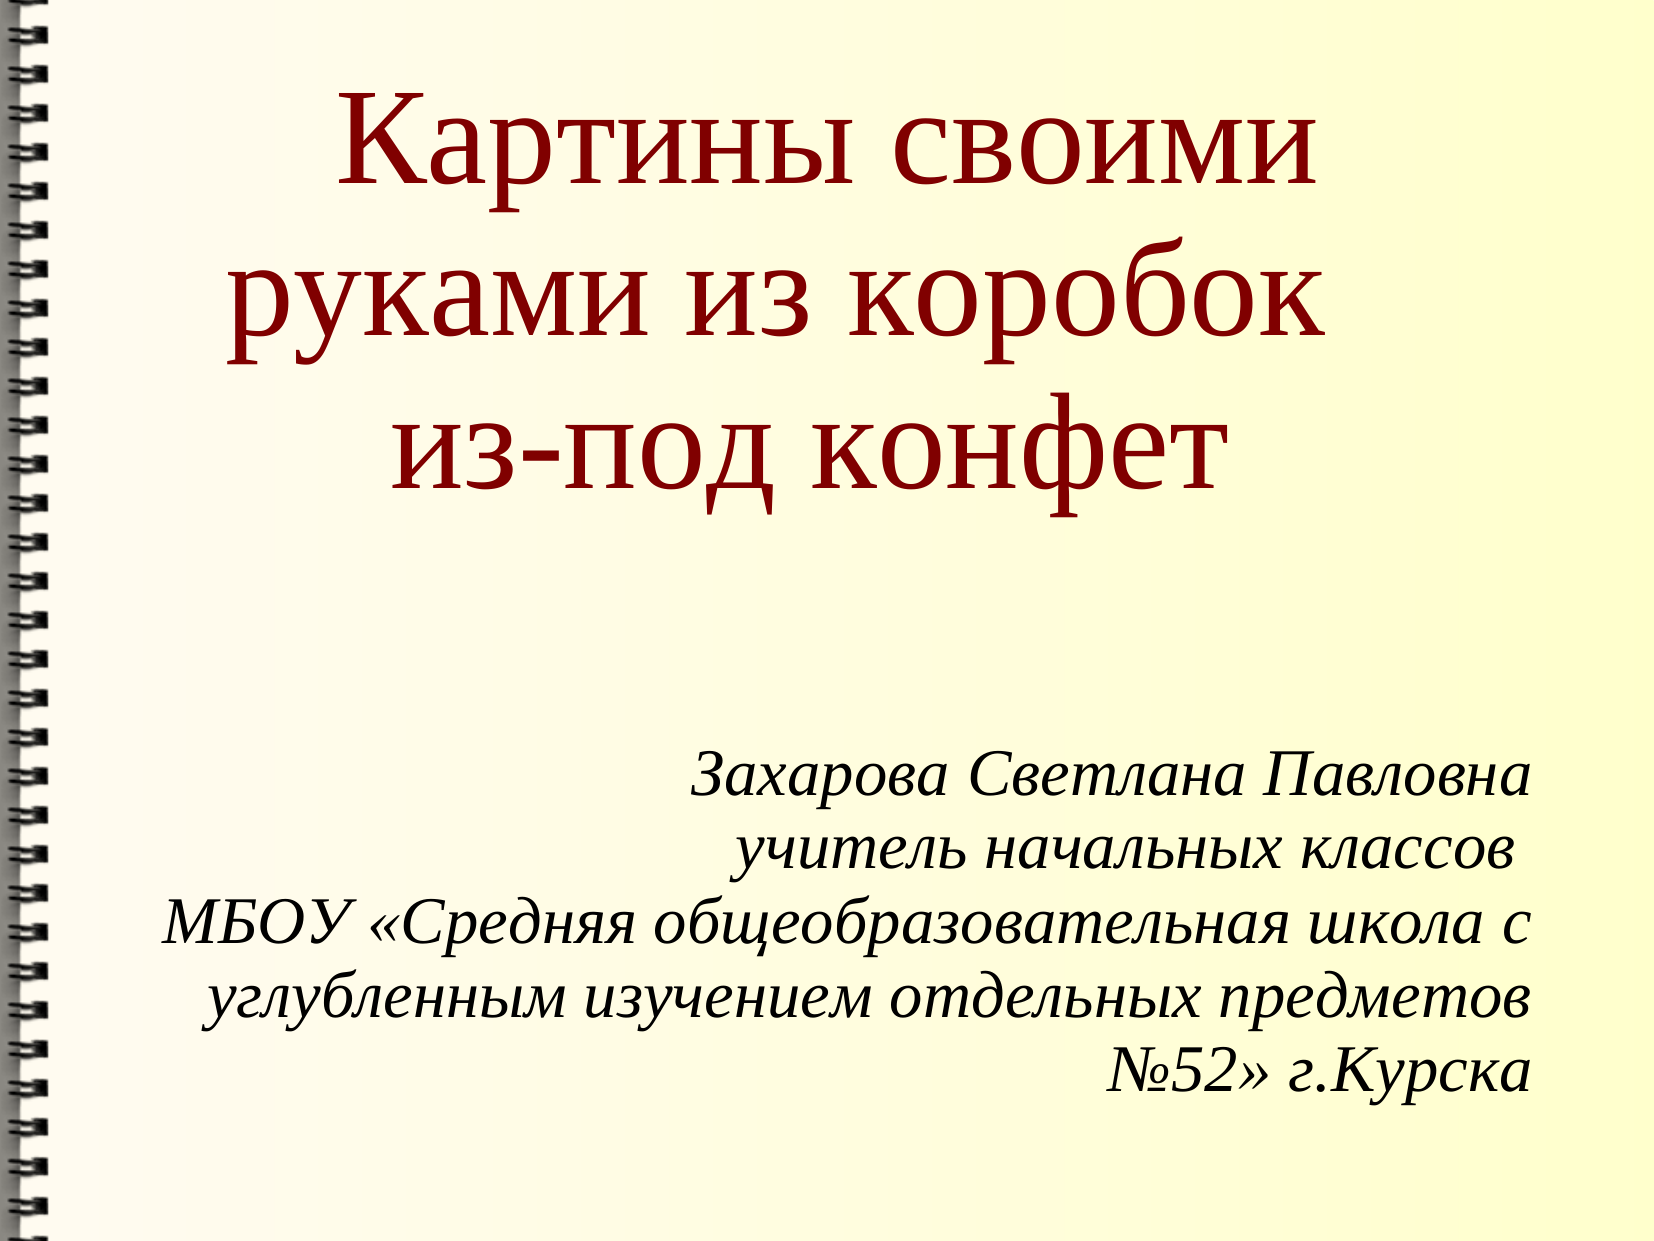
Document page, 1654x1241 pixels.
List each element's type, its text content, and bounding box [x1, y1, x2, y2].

picture [0, 0, 1654, 1241]
subtitle Захарова Светлана Павловна учитель начальных классов МБОУ «Средняя общеобразовательная школа с углубленным изучением отдельных предметов №52» г.Курска [121, 344, 1534, 1127]
title Картины своими руками из коробок из-под конфет [121, 61, 1534, 344]
